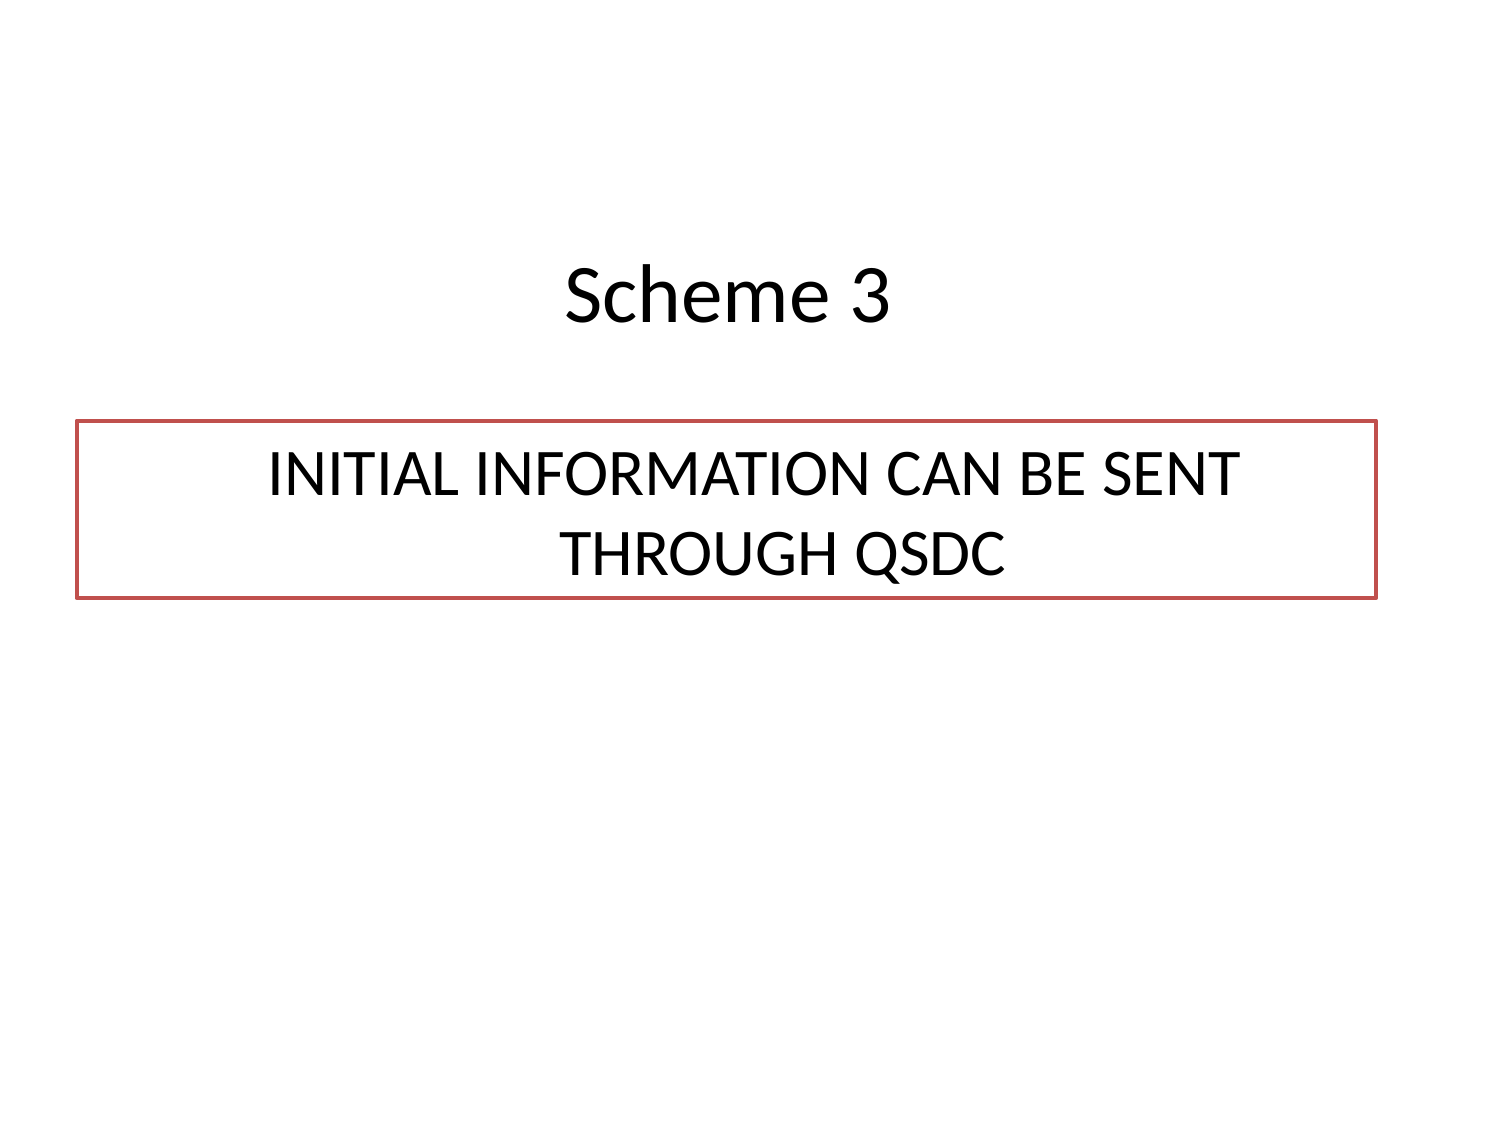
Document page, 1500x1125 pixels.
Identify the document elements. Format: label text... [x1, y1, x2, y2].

title Scheme 3 [53, 231, 1404, 420]
list INITIAL INFORMATION CAN BE SENT THROUGH QSDC [76, 420, 1377, 598]
